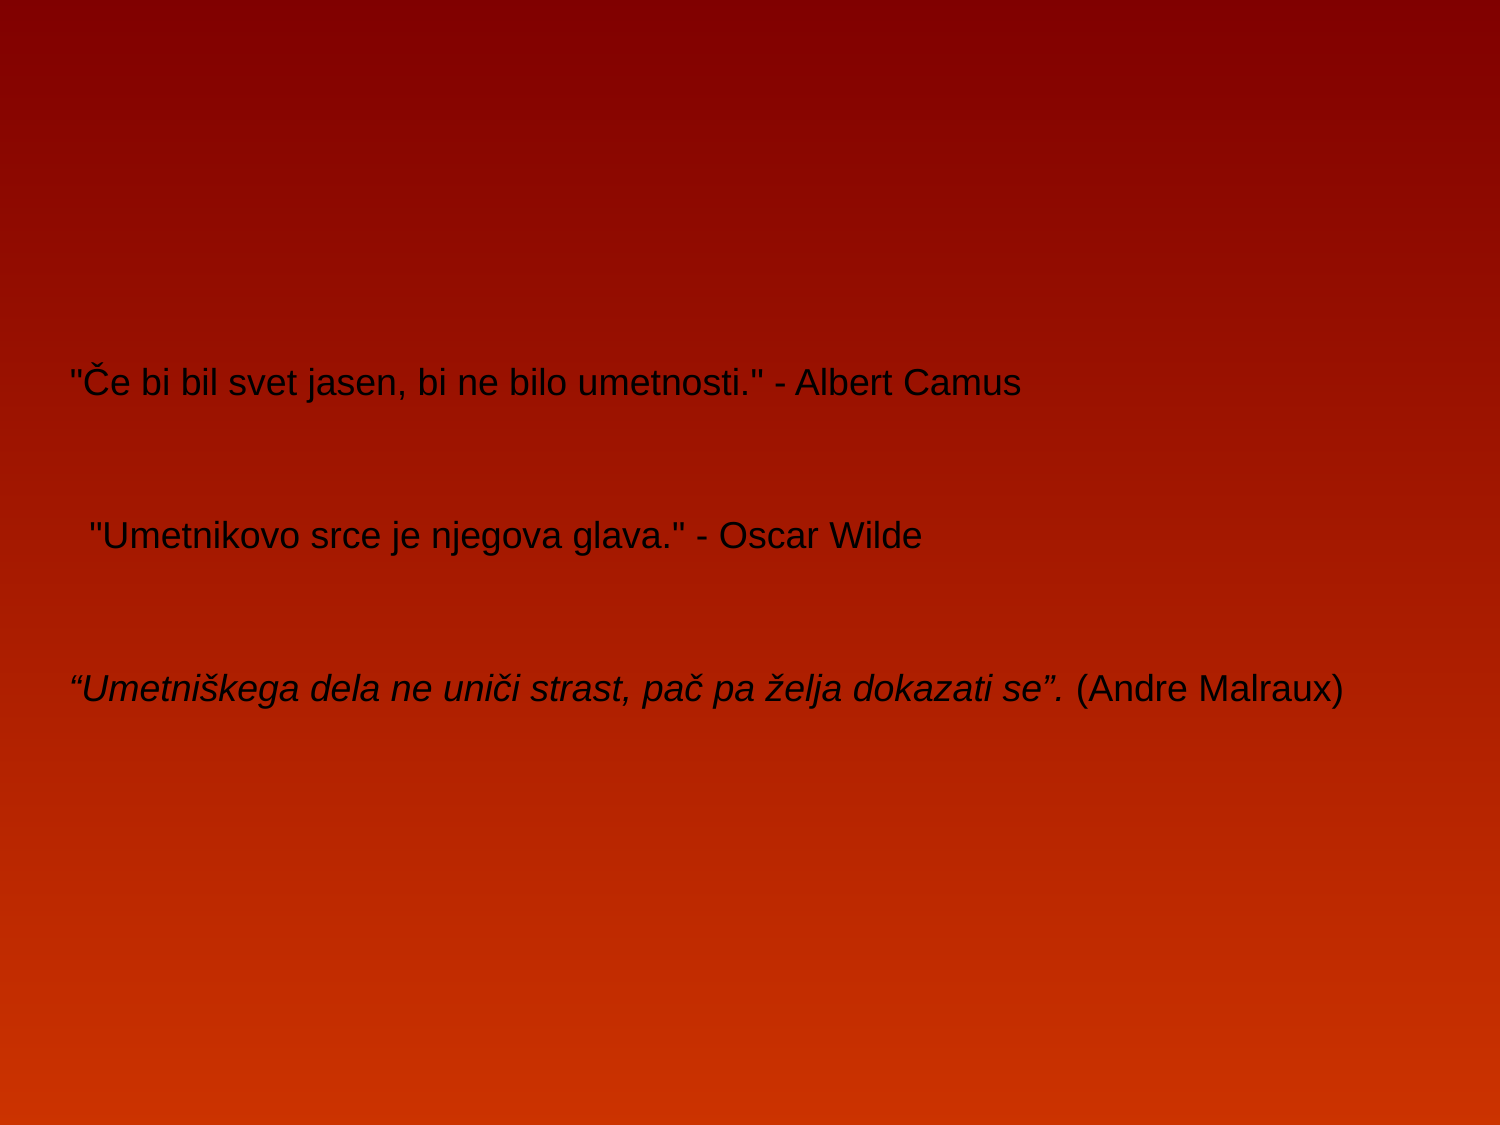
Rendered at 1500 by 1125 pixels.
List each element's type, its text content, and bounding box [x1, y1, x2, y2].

text_box “Umetniškega dela ne uniči strast, pač pa želja dokazati se”. (Andre Malraux) [54, 656, 1370, 716]
text_box "Če bi bil svet jasen, bi ne bilo umetnosti." - Albert Camus [55, 350, 1048, 411]
text_box "Umetnikovo srce je njegova glava." - Oscar Wilde [74, 503, 939, 564]
list [75, 262, 1425, 1005]
